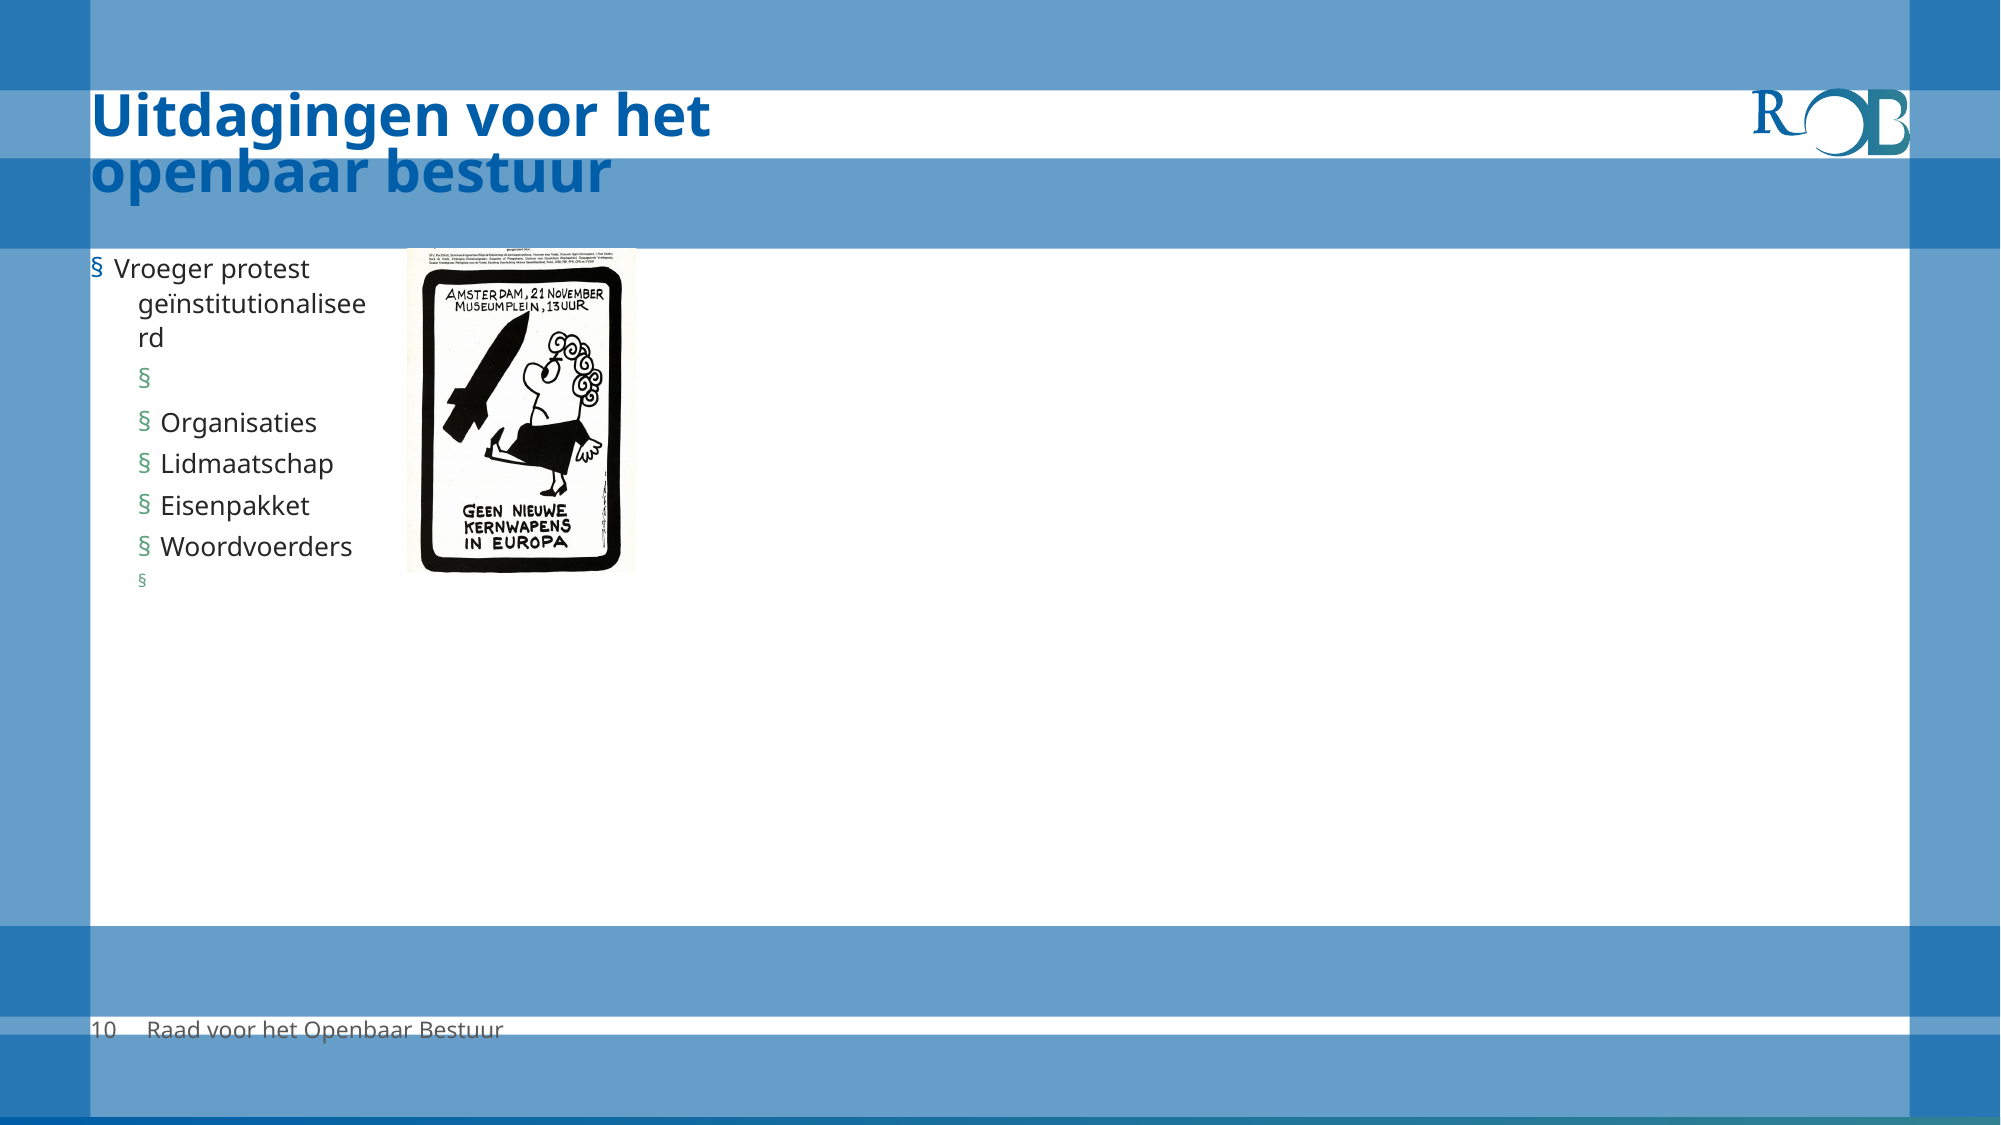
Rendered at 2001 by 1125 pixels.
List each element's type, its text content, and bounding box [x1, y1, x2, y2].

text_box Raad voor het Openbaar Bestuur [146, 1015, 570, 1037]
title Uitdagingen voor het openbaar bestuur [90, 91, 955, 160]
list Vroeger protest geïnstitutionaliseerd Organisaties Lidmaatschap Eisenpakket Woordvoerders [90, 248, 955, 928]
picture [1045, 0, 2000, 1125]
text_box 10 [90, 1015, 143, 1037]
